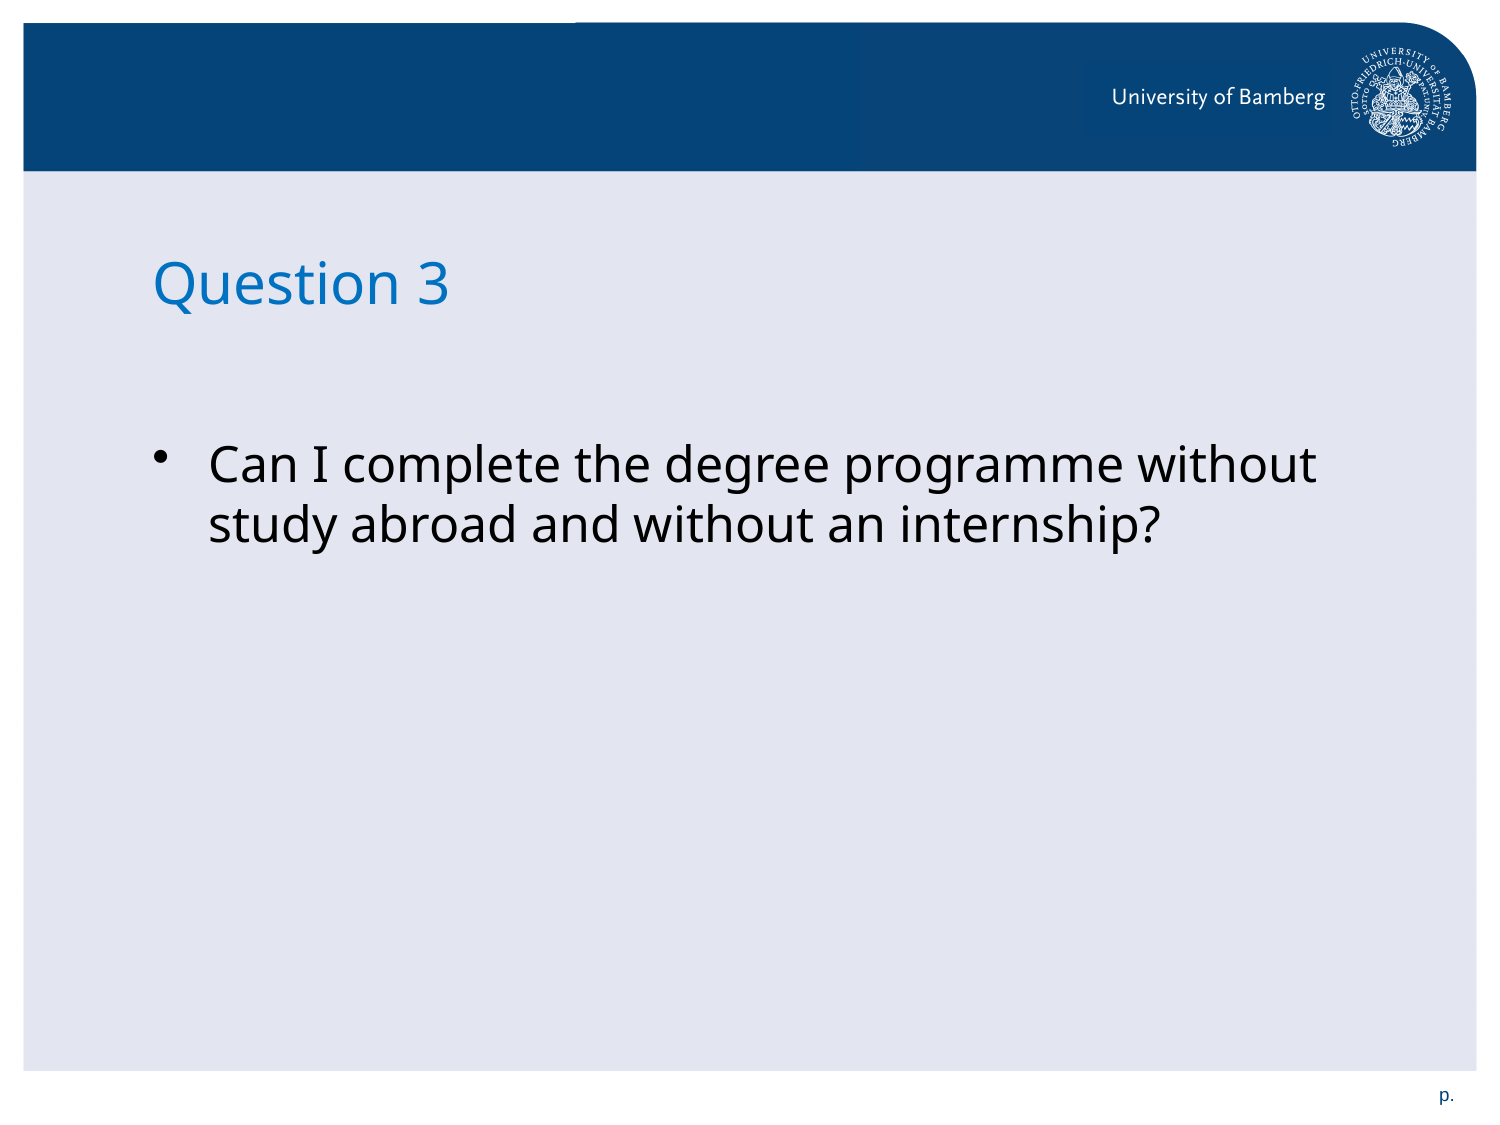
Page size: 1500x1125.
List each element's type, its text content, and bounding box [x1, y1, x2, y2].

picture [0, 0, 1500, 1125]
list Can I complete the degree programme without study abroad and without an internship? [137, 425, 1363, 1008]
title Question 3 [137, 187, 1363, 375]
